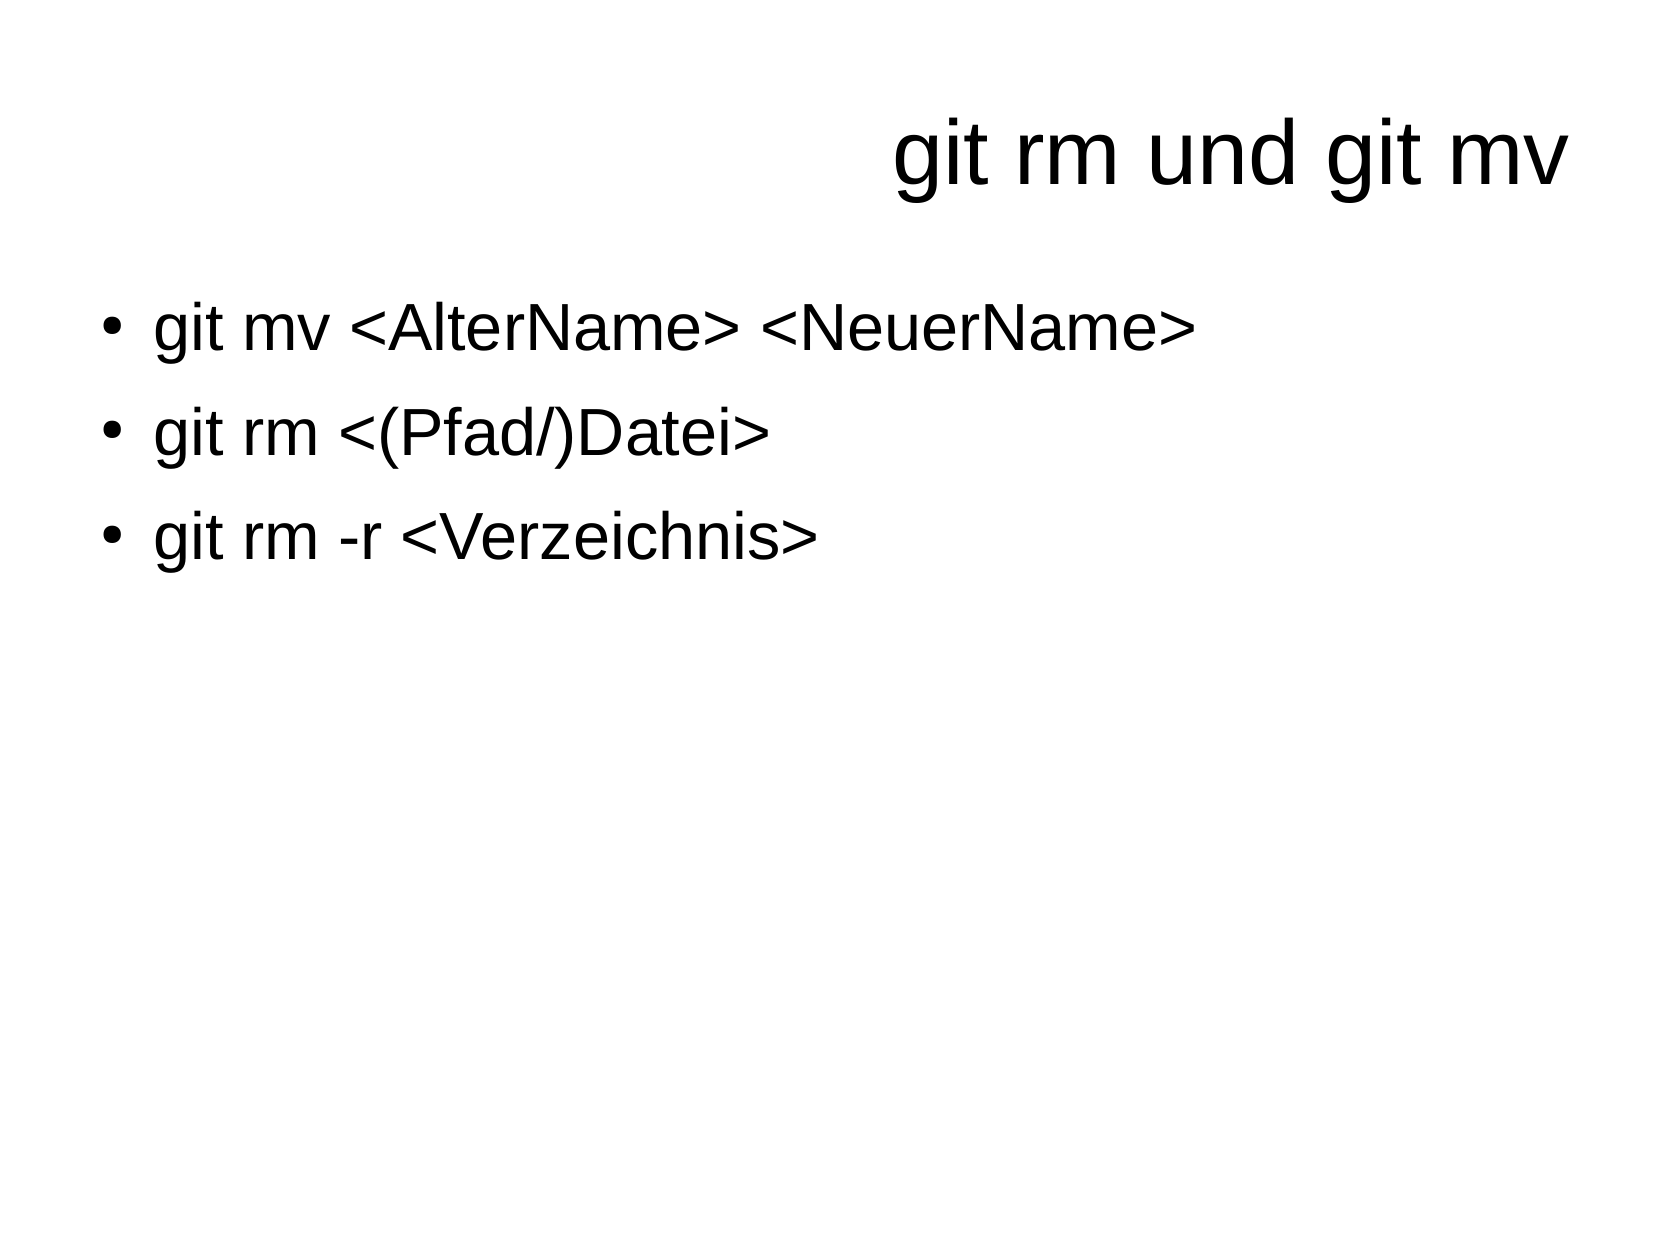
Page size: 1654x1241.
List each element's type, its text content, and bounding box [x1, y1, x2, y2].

list git mv <AlterName> <NeuerName> git rm <(Pfad/)Datei> git rm -r <Verzeichnis> [82, 290, 1571, 1109]
title git rm und git mv [82, 49, 1571, 257]
